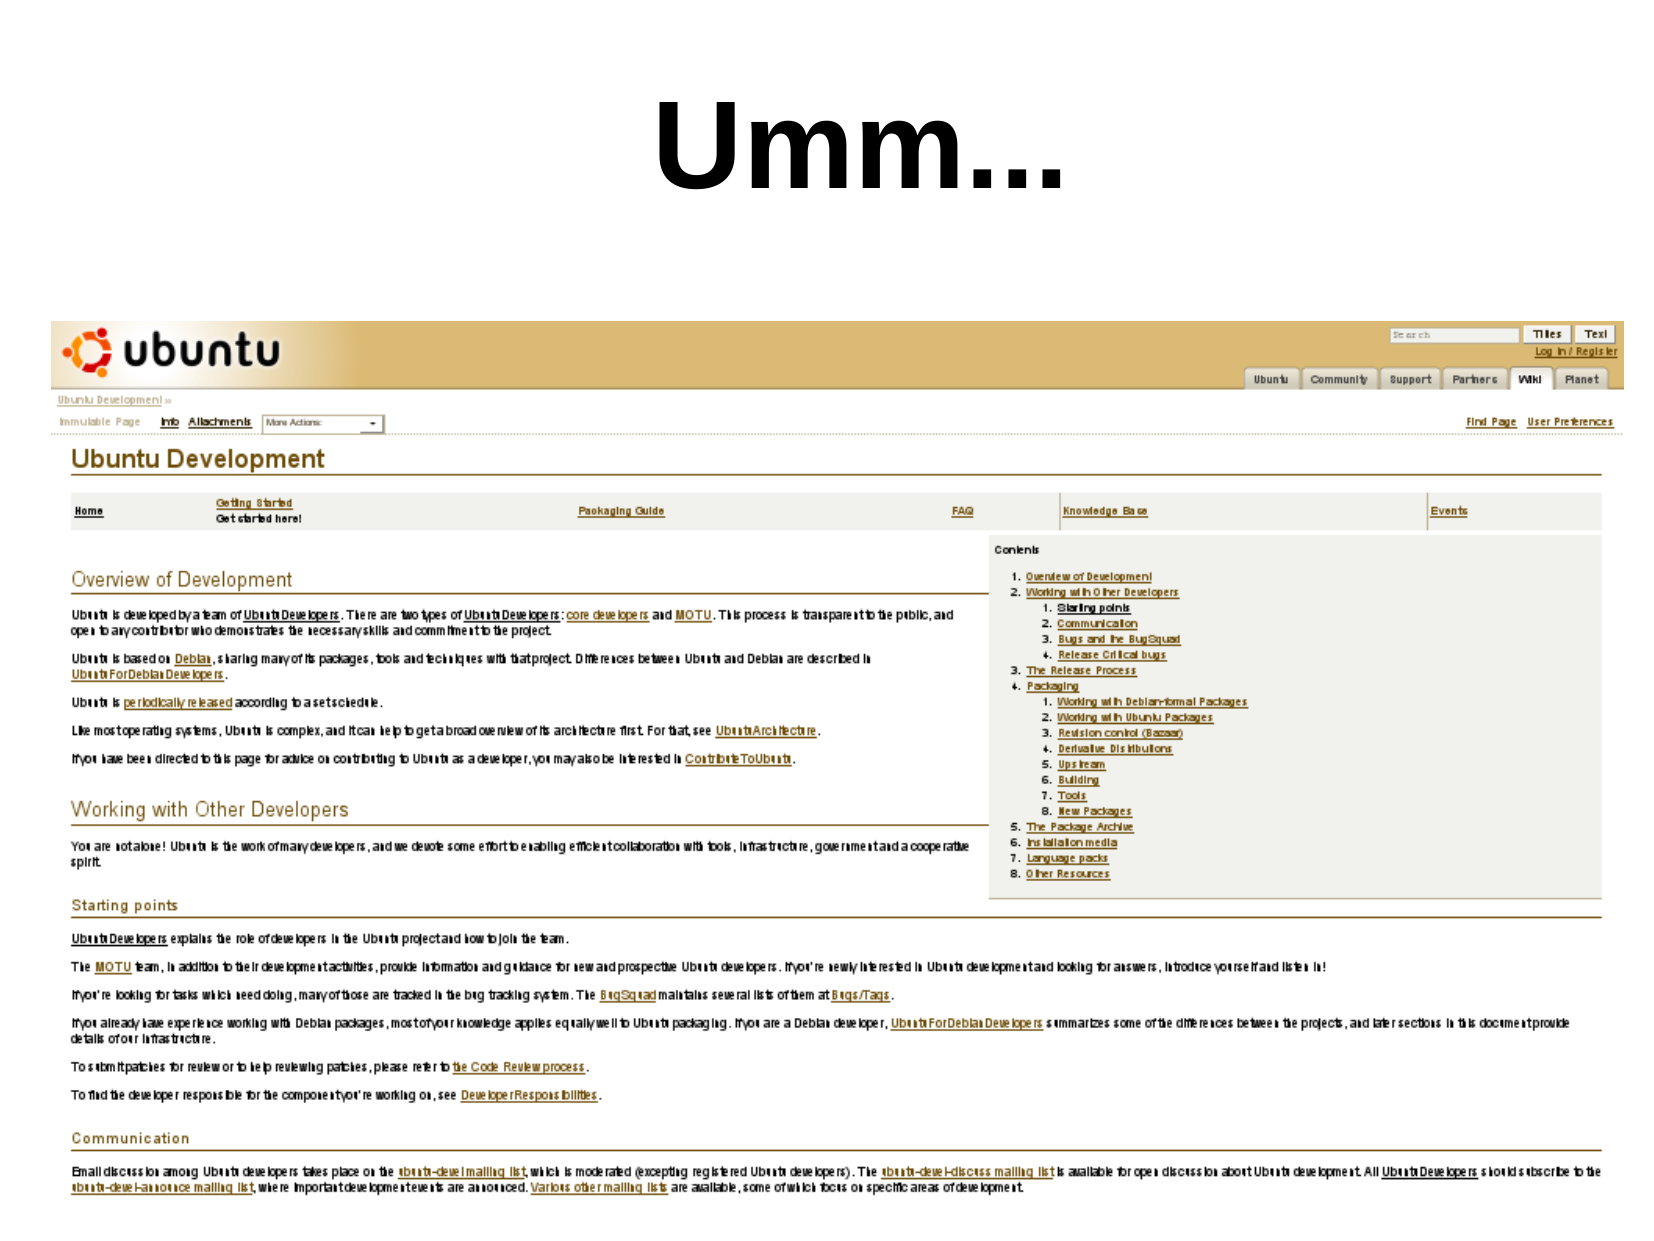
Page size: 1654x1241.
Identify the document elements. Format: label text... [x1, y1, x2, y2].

picture [51, 321, 1624, 1200]
text_box Umm... [633, 63, 1090, 227]
